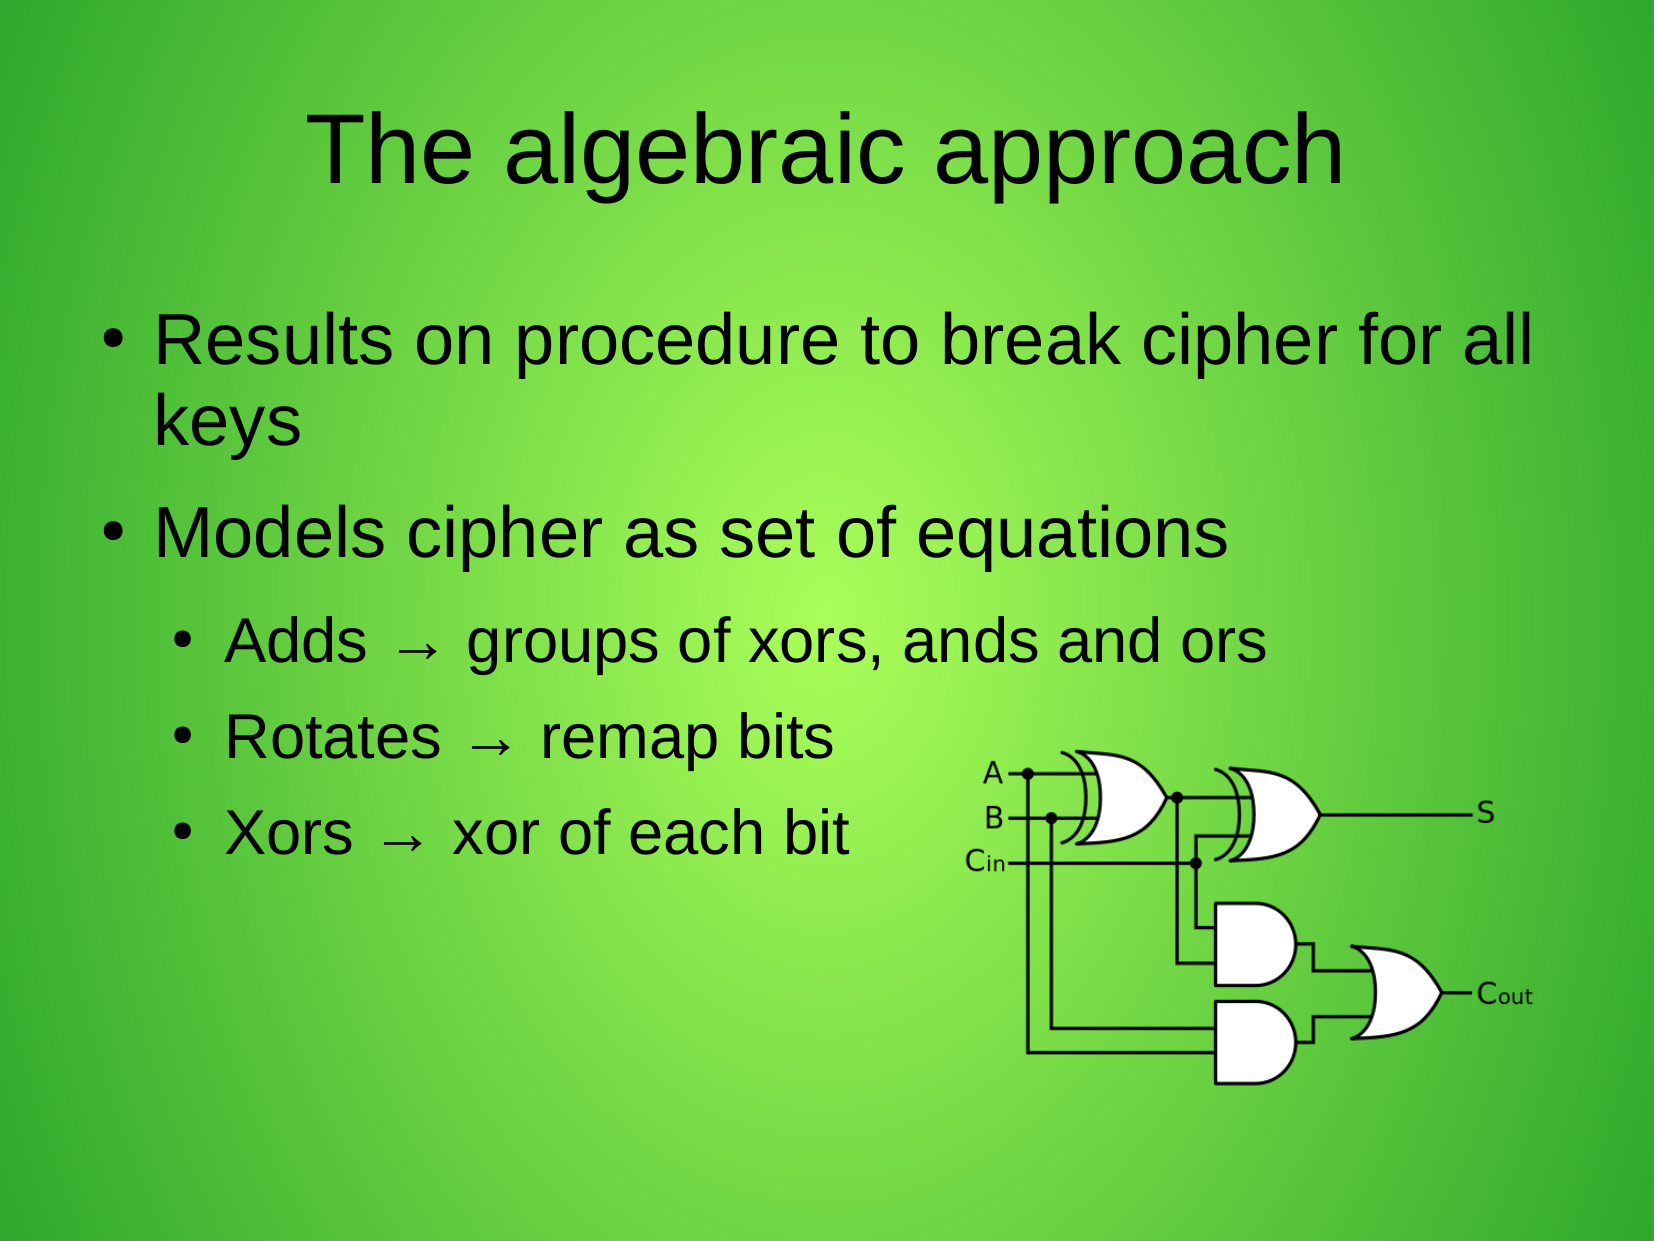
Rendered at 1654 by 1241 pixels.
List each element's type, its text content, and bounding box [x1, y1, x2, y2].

picture [956, 732, 1545, 1107]
title The algebraic approach [82, 47, 1571, 252]
list Results on procedure to break cipher for all keys Models cipher as set of equations Adds → groups of xors, ands and ors Rotates → remap bits Xors → xor of each bit [82, 299, 1571, 1019]
